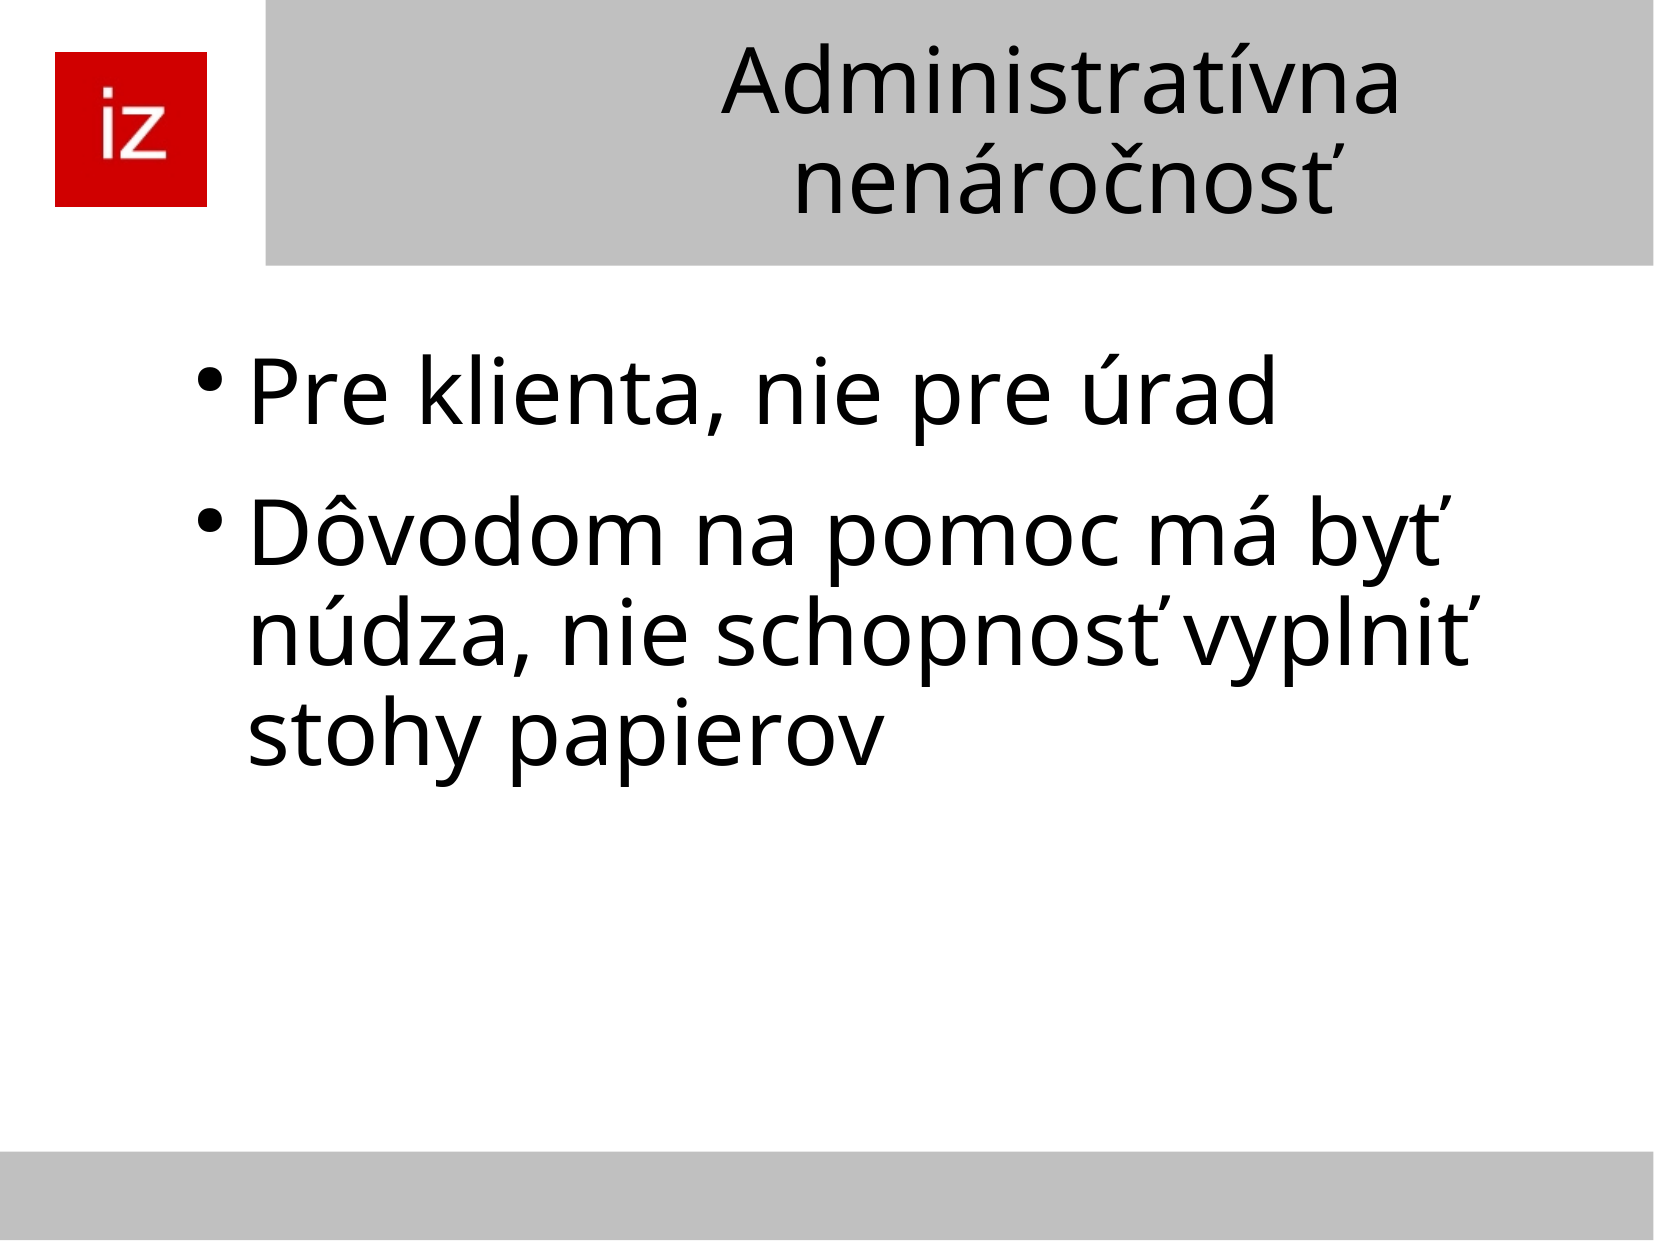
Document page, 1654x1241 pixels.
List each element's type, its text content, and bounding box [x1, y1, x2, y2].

picture [55, 52, 207, 207]
title Administratívna nenáročnosť [561, 29, 1565, 237]
list Pre klienta, nie pre úrad Dôvodom na pomoc má byť núdza, nie schopnosť vyplniť stohy papierov [121, 344, 1533, 1126]
